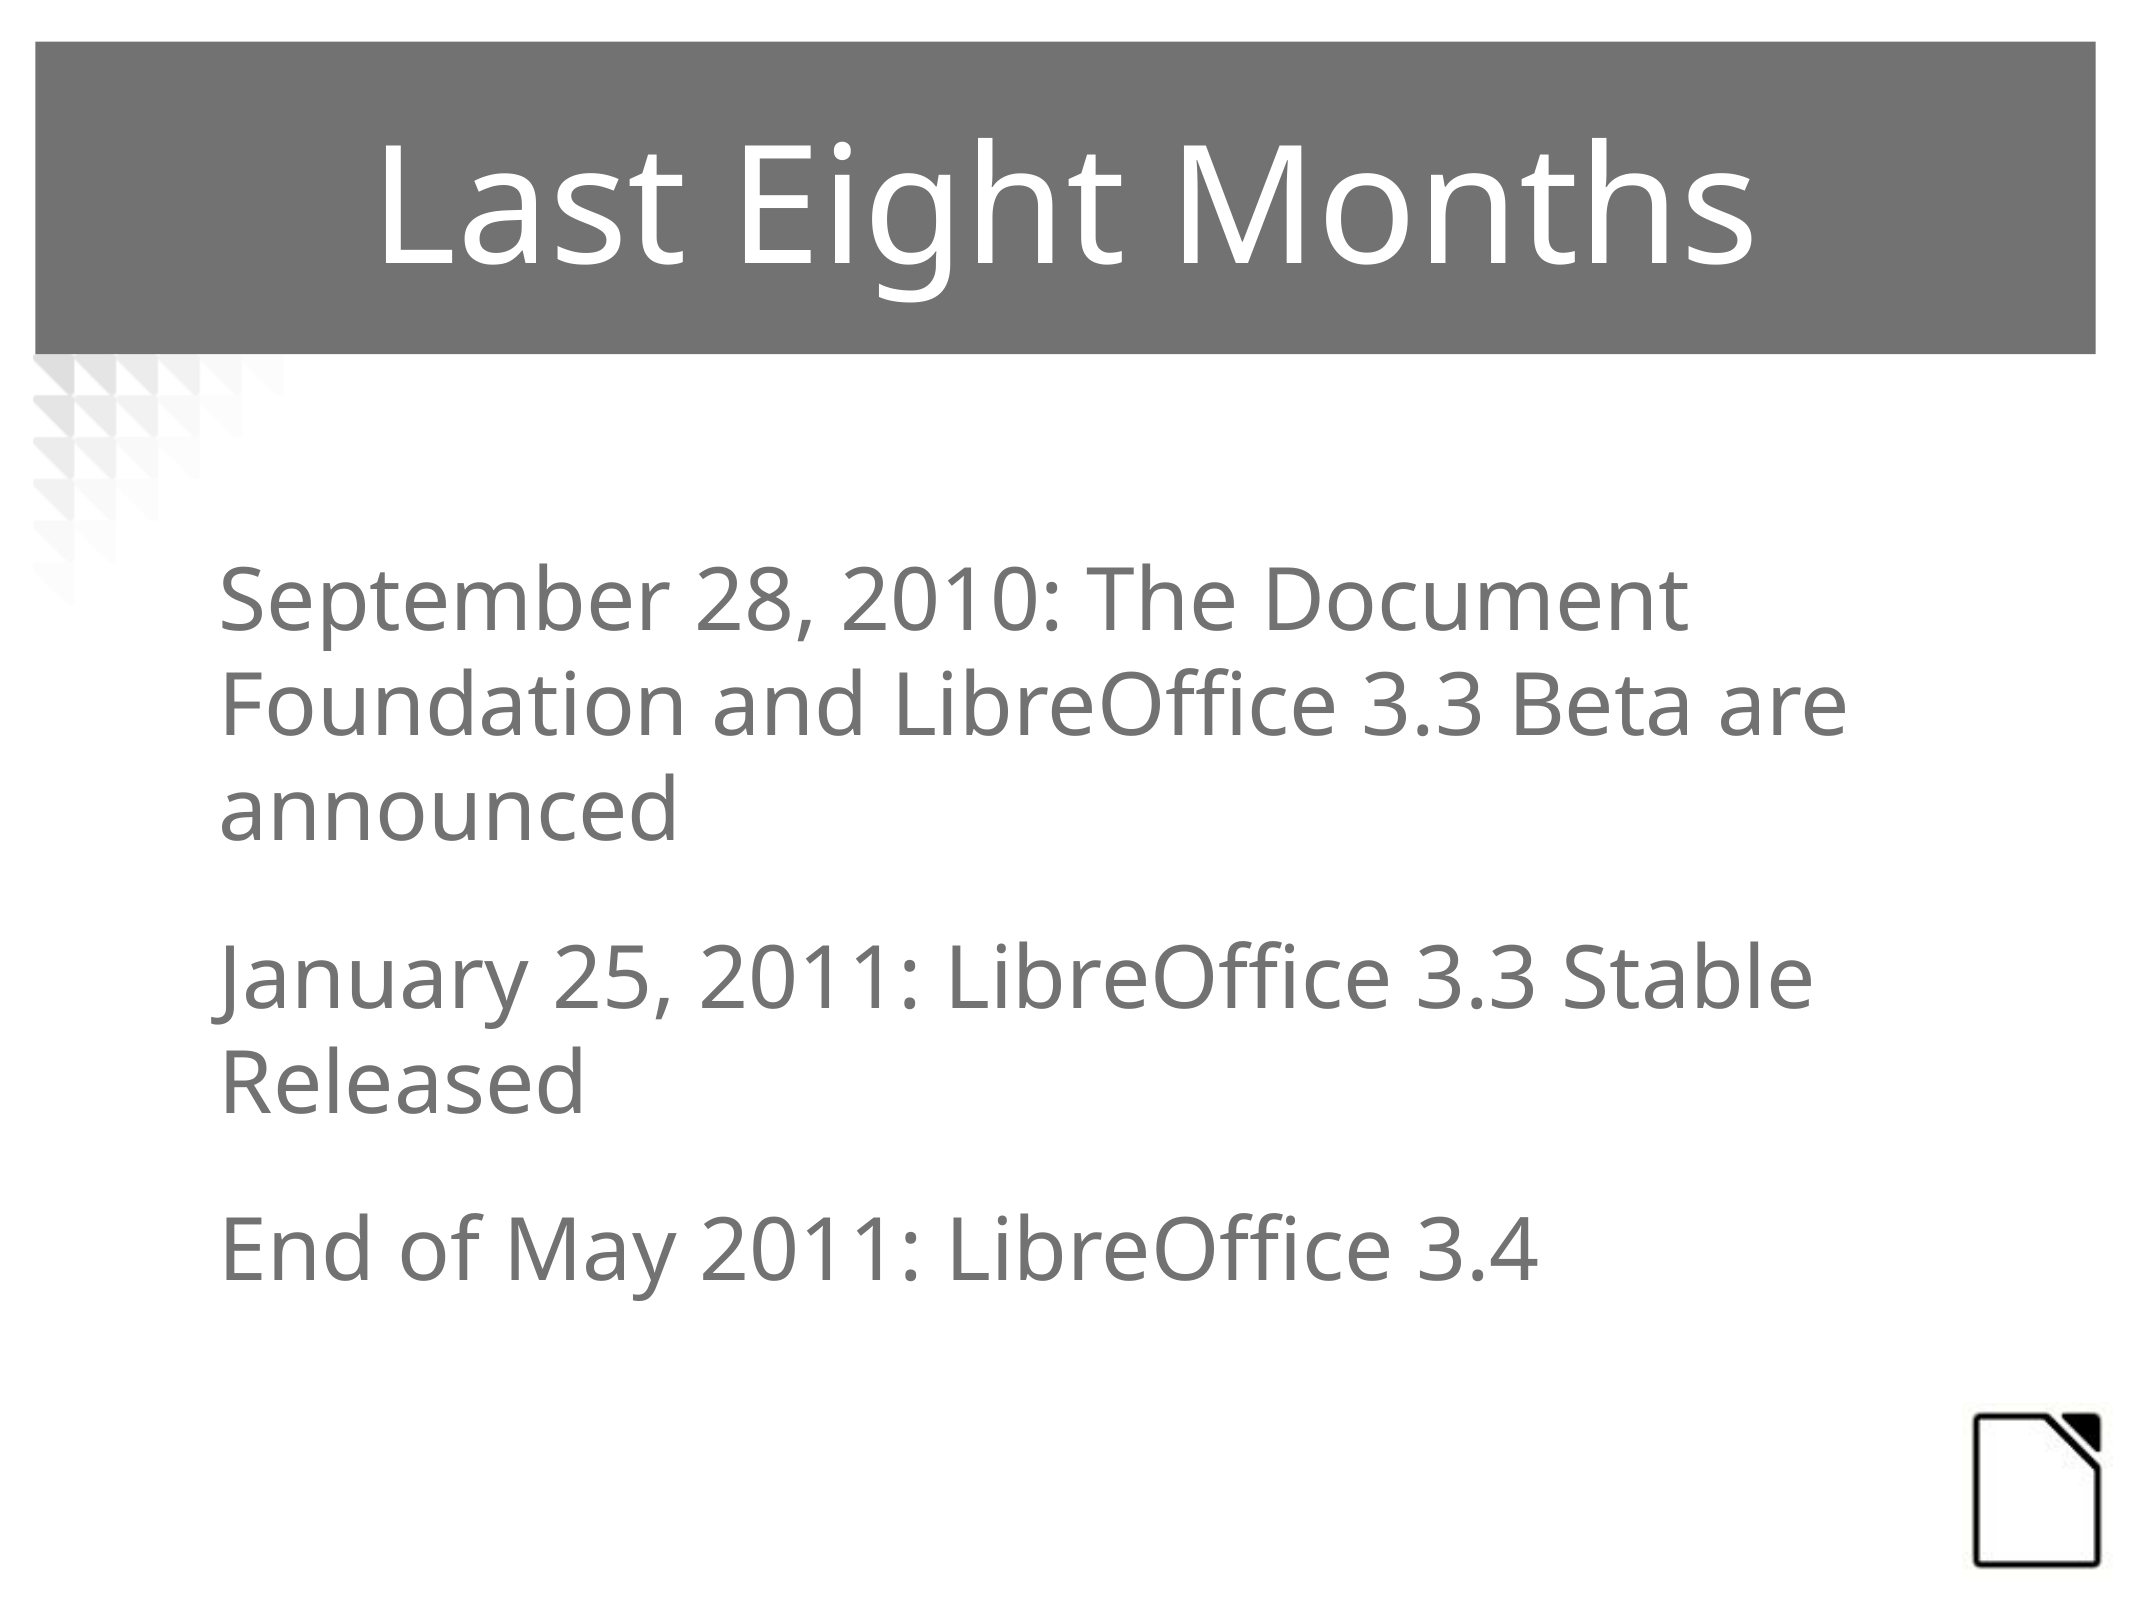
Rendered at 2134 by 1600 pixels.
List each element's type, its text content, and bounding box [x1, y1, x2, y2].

picture [33, 354, 284, 605]
list September 28, 2010: The Document Foundation and LibreOffice 3.3 Beta are announced January 25, 2011: LibreOffice 3.3 Stable Released End of May 2011: LibreOffice 3.4 [208, 375, 1925, 1467]
title Last Eight Months [35, 41, 2096, 355]
picture [1962, 1402, 2113, 1580]
